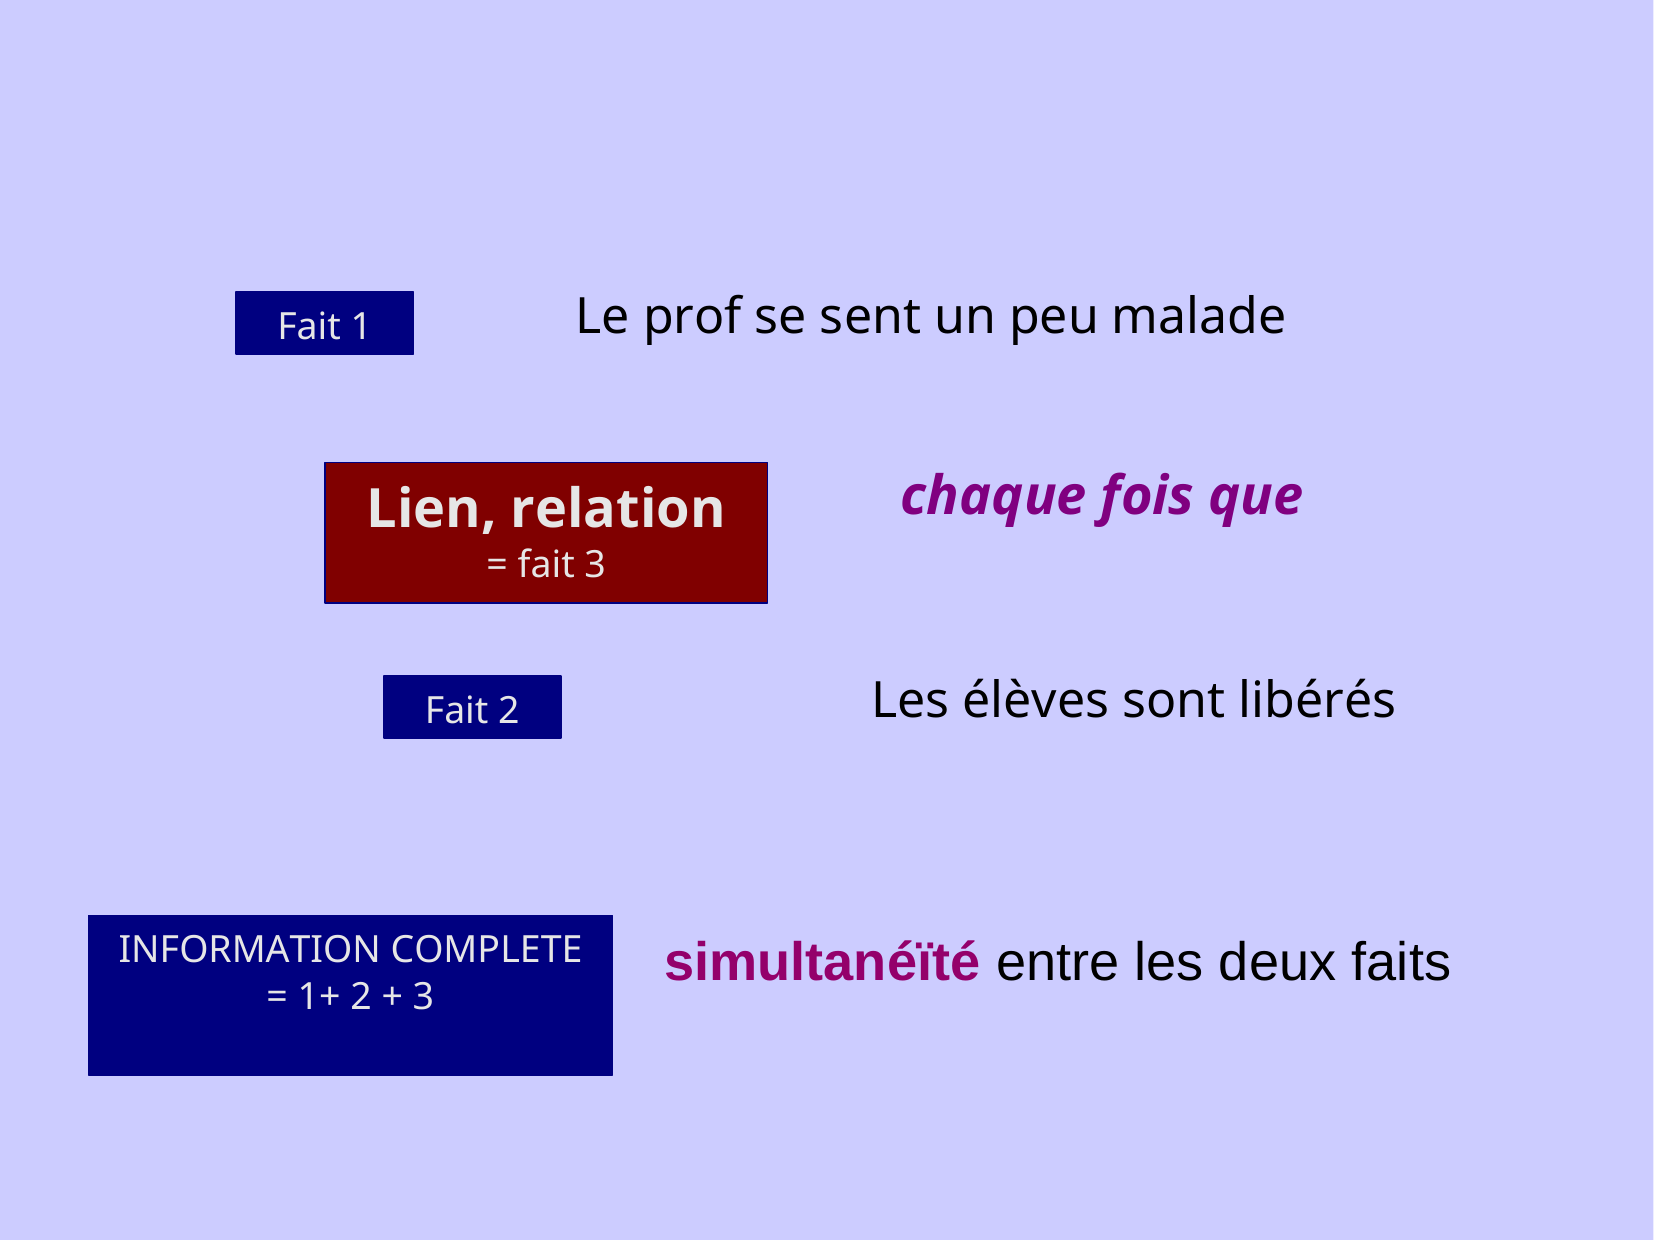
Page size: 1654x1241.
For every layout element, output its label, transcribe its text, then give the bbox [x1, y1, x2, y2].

text_box Le prof se sent un peu malade [560, 265, 1394, 355]
text_box INFORMATION COMPLETE = 1+ 2 + 3 [88, 915, 613, 1075]
text_box Lien, relation = fait 3 [324, 462, 768, 603]
text_box Fait 2 [383, 676, 561, 739]
text_box Fait 1 [236, 292, 414, 355]
text_box chaque fois que [885, 455, 1506, 532]
text_box Les élèves sont libérés [856, 649, 1477, 735]
text_box simultanéïté entre les deux faits [649, 921, 1506, 1070]
